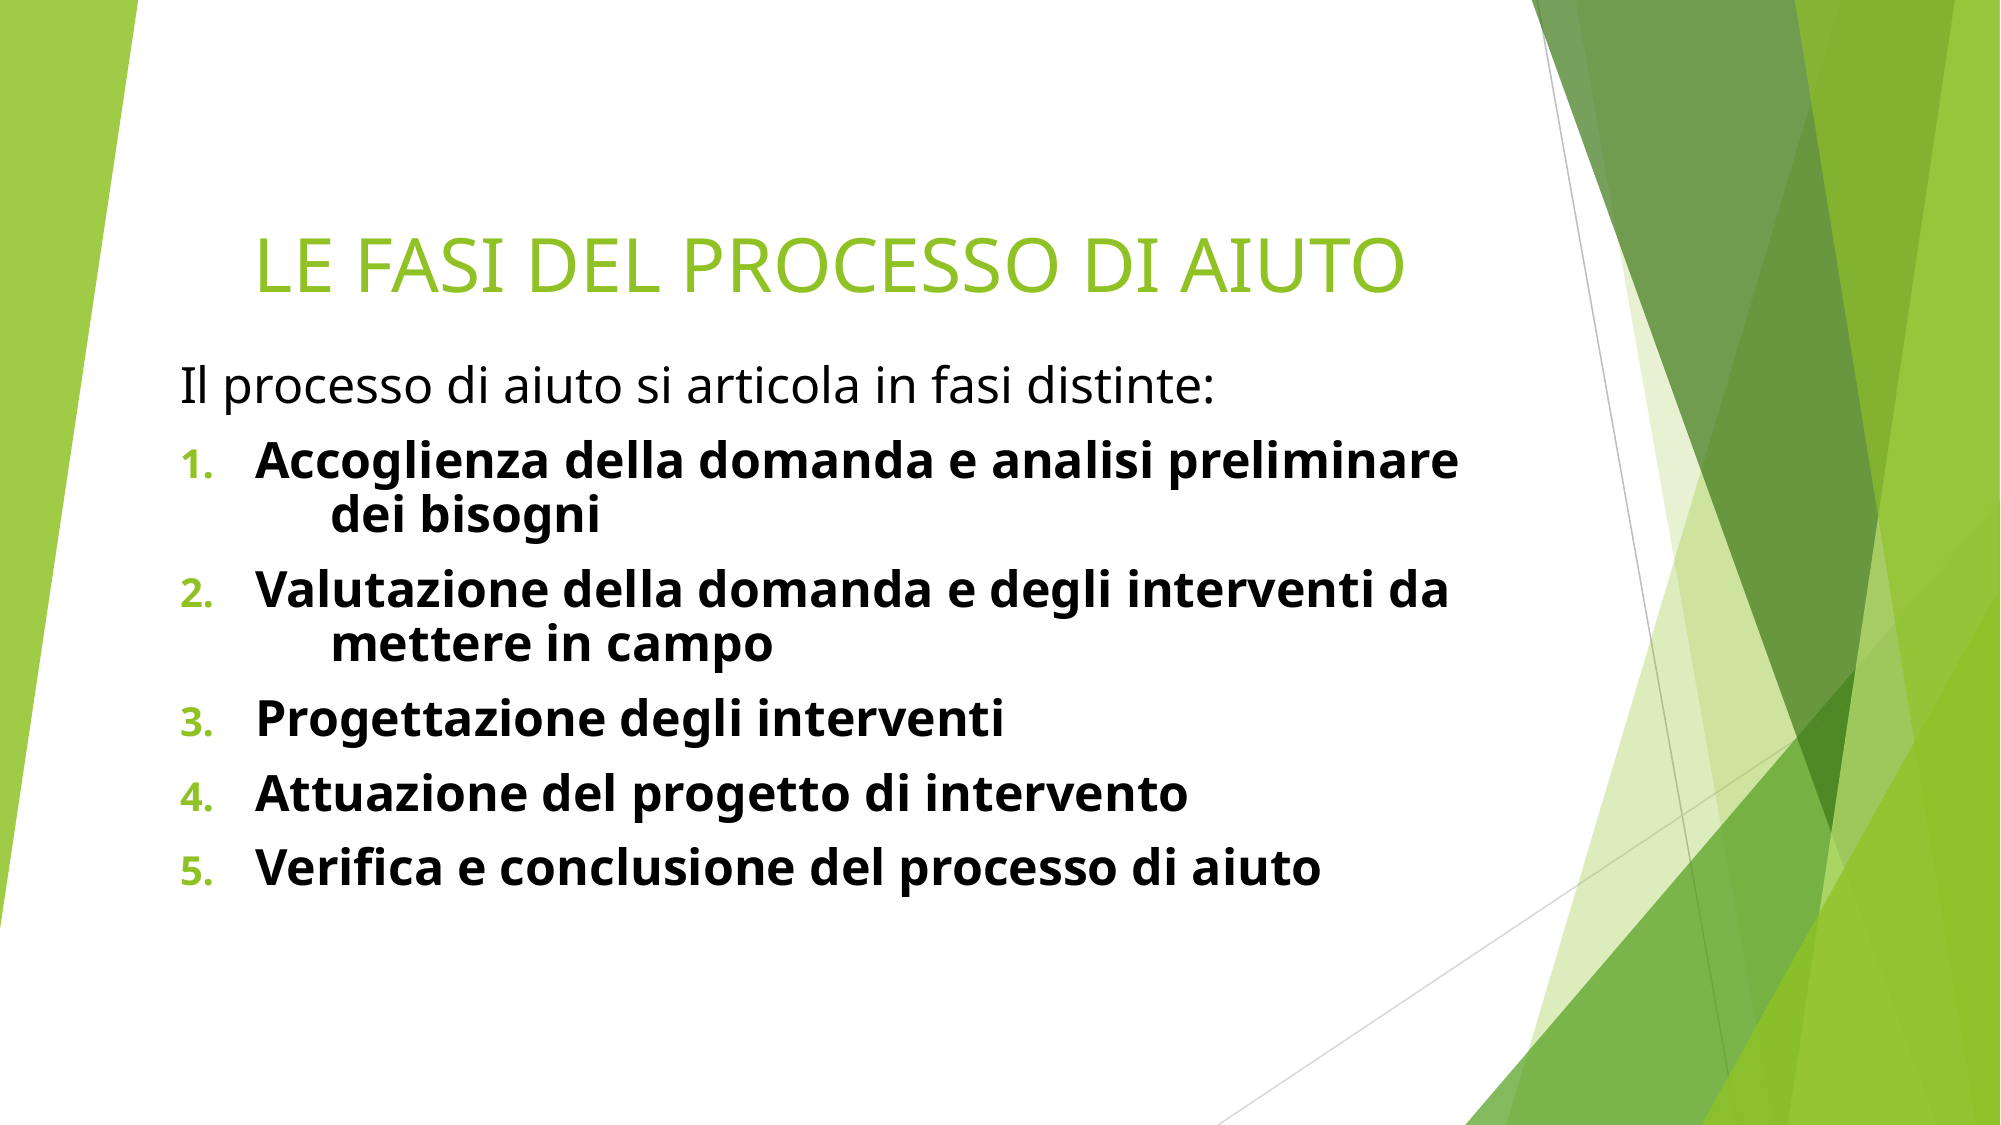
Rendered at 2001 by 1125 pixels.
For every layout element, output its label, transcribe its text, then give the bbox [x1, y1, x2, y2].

title LE FASI DEL PROCESSO DI AIUTO [0, 126, 1688, 315]
subtitle Il processo di aiuto si articola in fasi distinte: Accoglienza della domanda e analisi preliminare dei bisogni Valutazione della domanda e degli interventi da mettere in campo Progettazione degli interventi Attuazione del progetto di intervento Verifica e conclusione del processo di aiuto [165, 353, 1510, 931]
